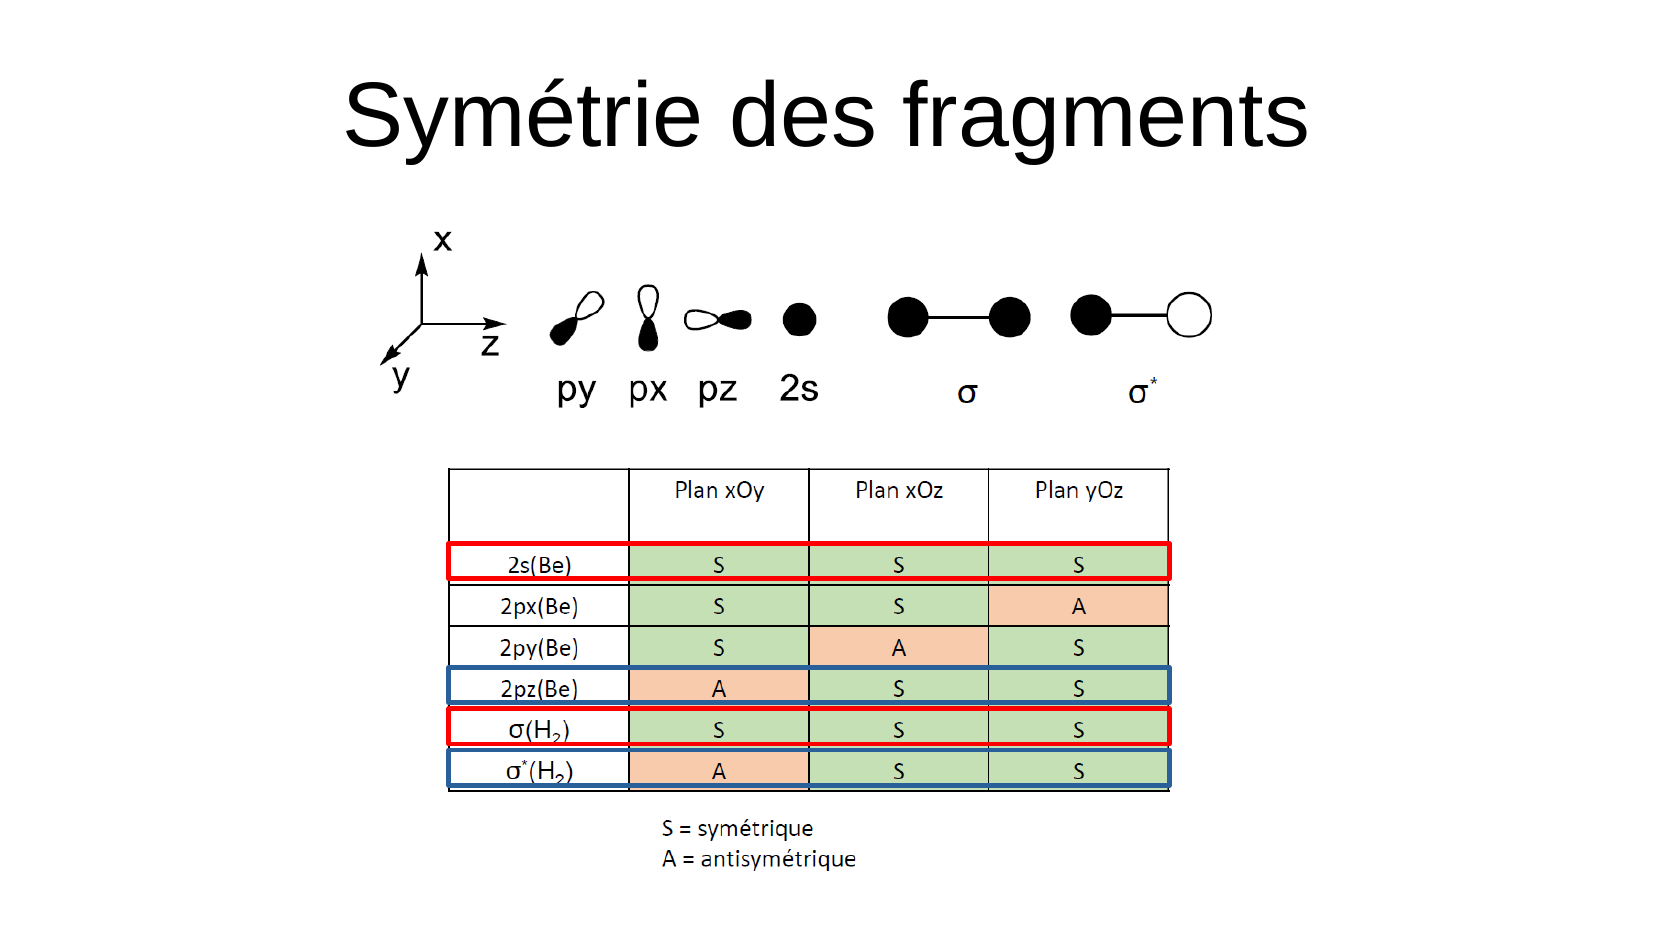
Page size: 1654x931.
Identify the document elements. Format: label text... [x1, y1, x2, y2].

title Symétrie des fragments [82, 37, 1571, 193]
picture [331, 192, 1312, 889]
